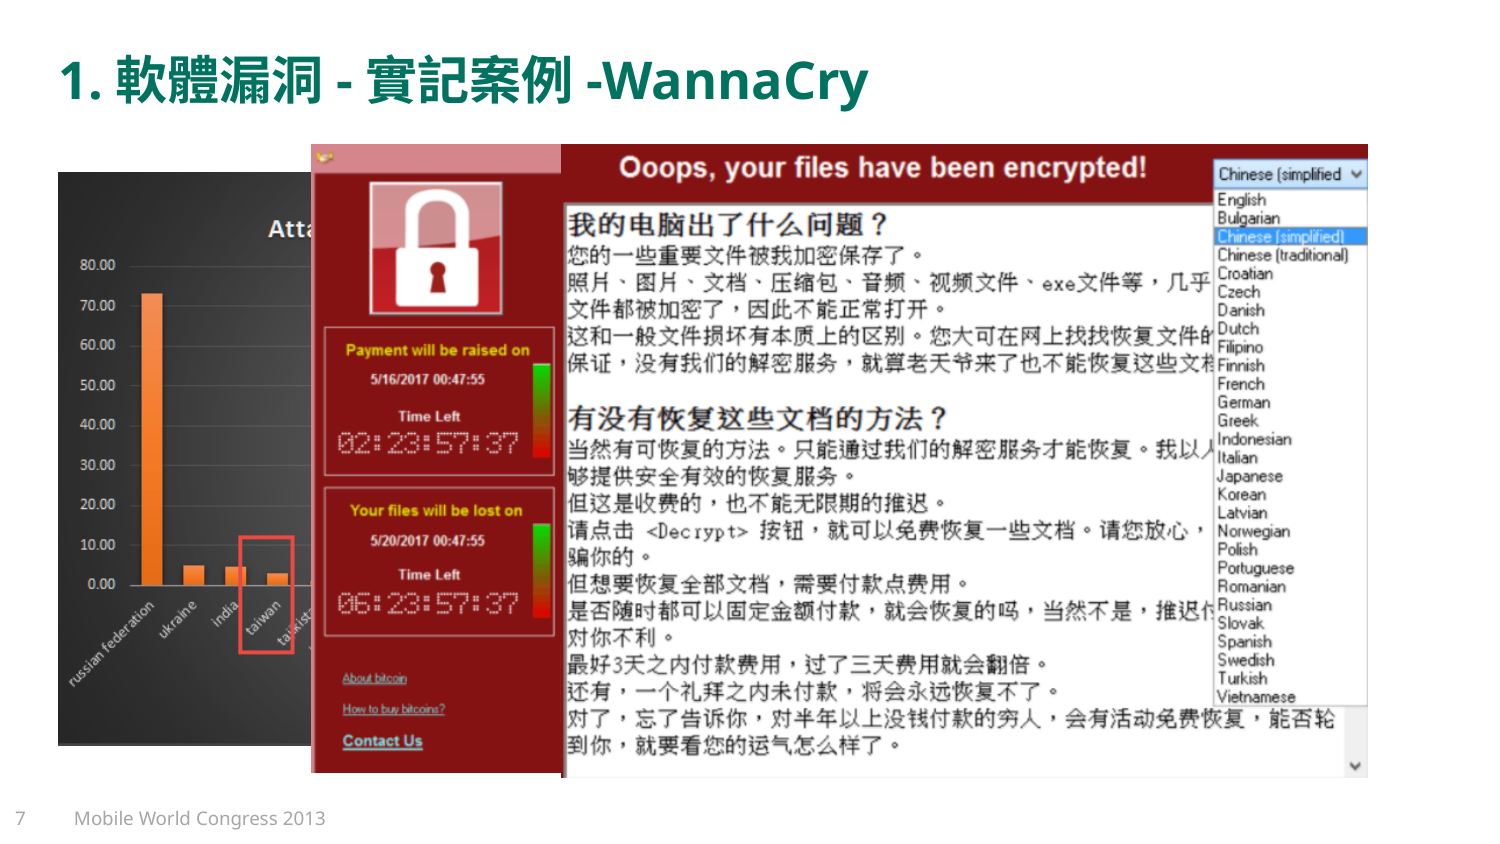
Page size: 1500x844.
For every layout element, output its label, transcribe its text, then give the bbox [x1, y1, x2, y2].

slide_number 7 [15, 806, 61, 831]
footer Mobile World Congress 2013 [73, 806, 549, 831]
title 1.軟體漏洞-實記案例-WannaCry [58, 48, 1442, 162]
picture [58, 144, 1368, 778]
